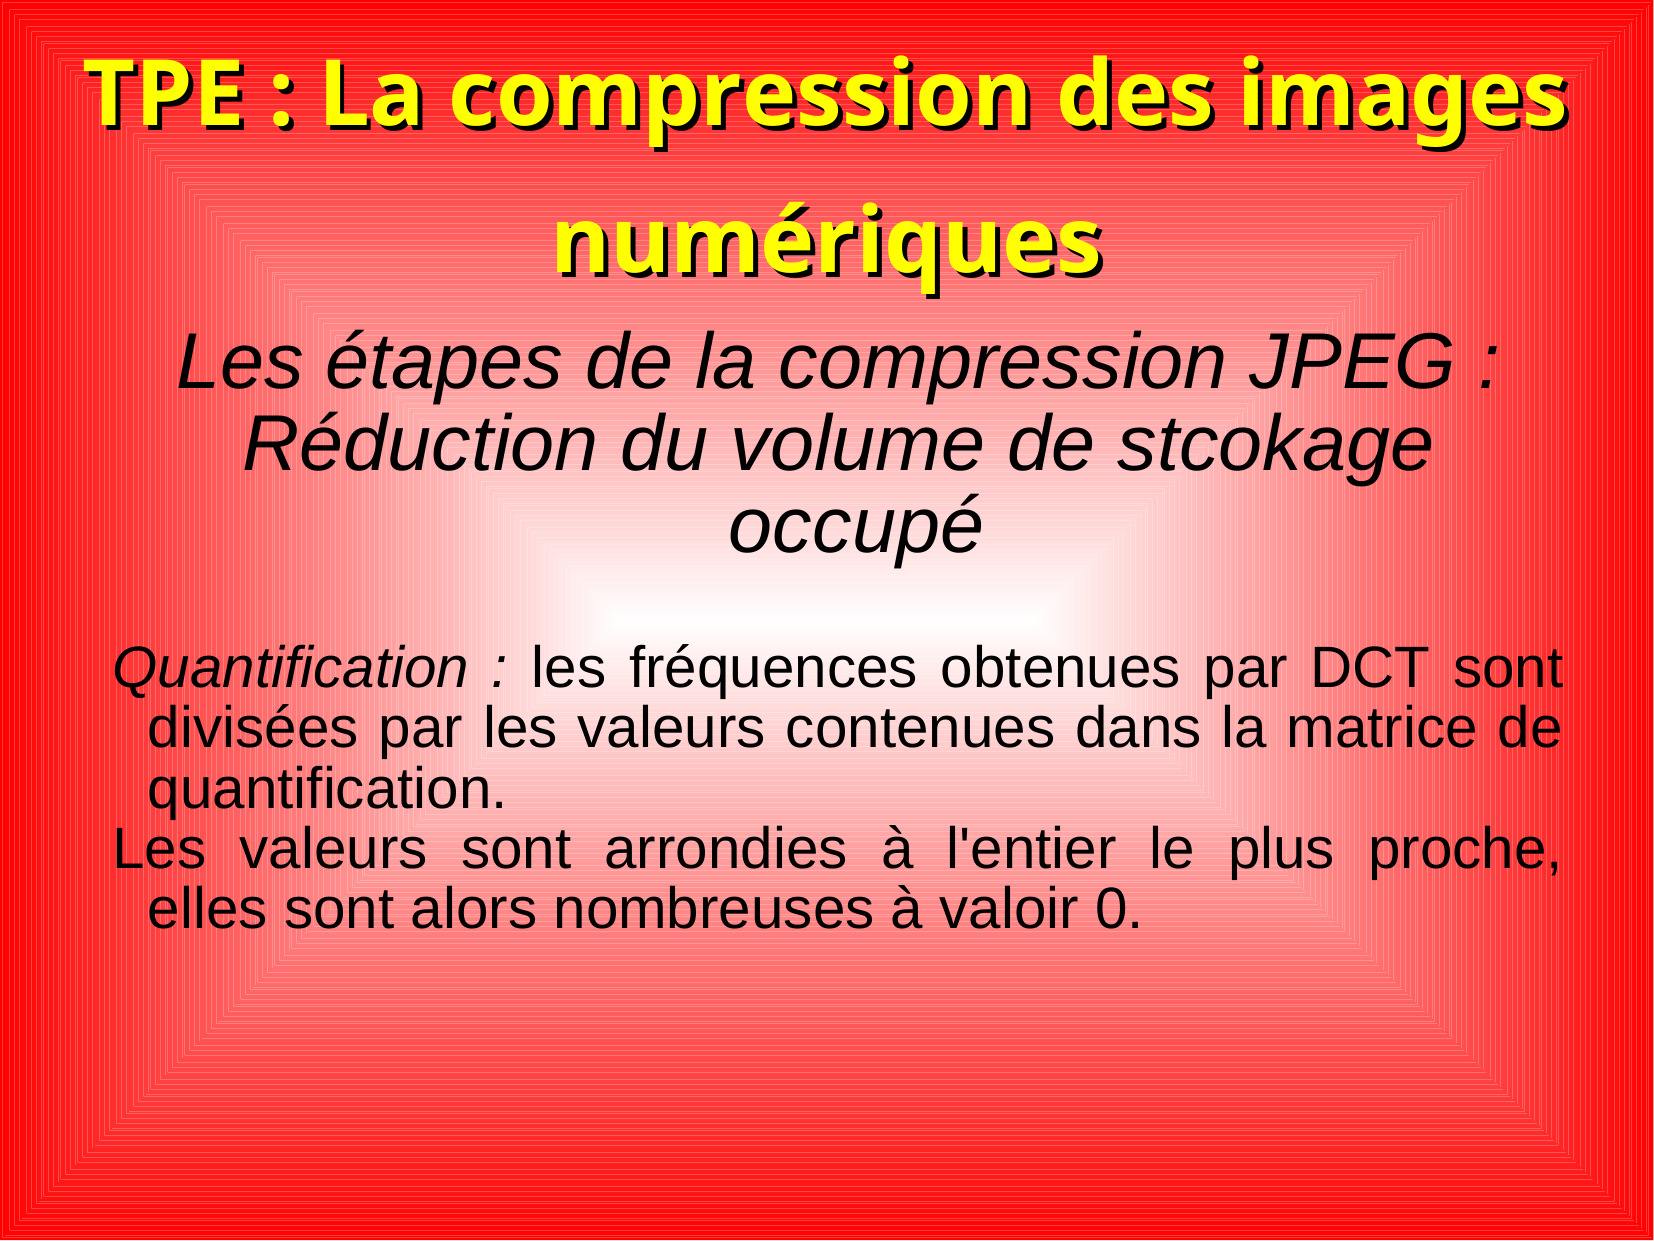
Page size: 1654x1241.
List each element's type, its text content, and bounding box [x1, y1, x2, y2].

subtitle Les étapes de la compression JPEG : Réduction du volume de stcokage occupé Quantification : les fréquences obtenues par DCT sont divisées par les valeurs contenues dans la matrice de quantification. Les valeurs sont arrondies à l'entier le plus proche, elles sont alors nombreuses à valoir 0. [77, 229, 1565, 1034]
title TPE : La compression des images numériques [82, 14, 1571, 292]
